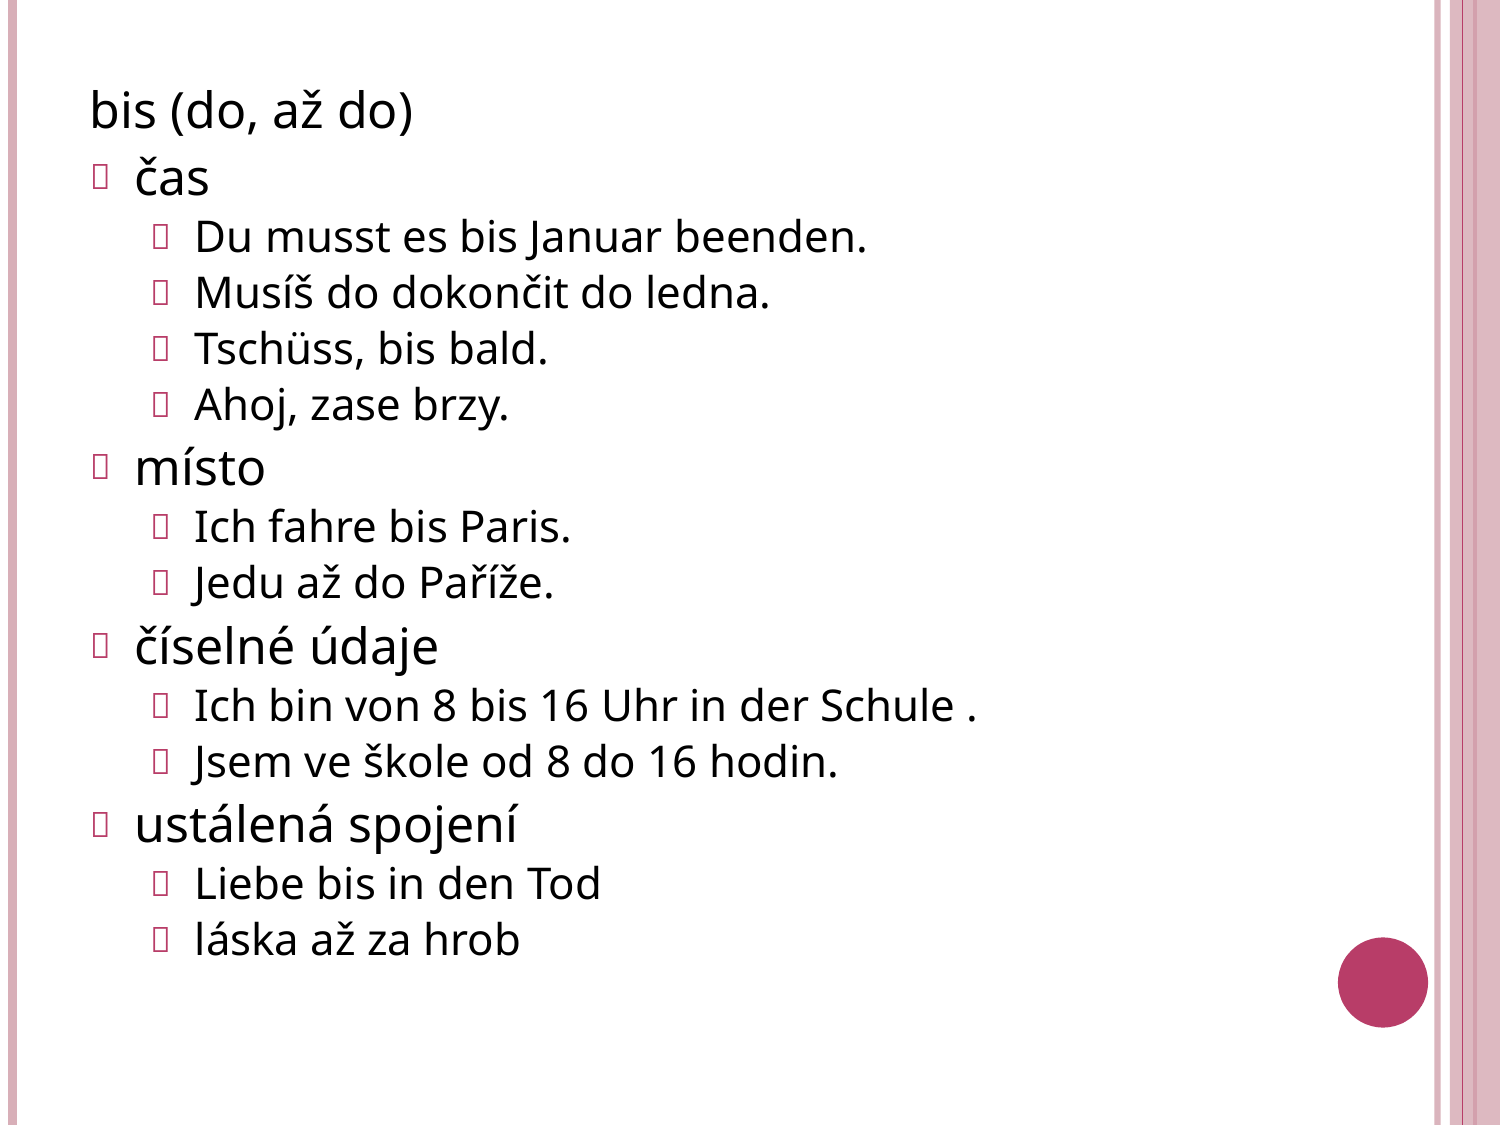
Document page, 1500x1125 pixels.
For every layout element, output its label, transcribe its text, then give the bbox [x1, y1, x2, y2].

list bis (do, až do) čas Du musst es bis Januar beenden. Musíš do dokončit do ledna. Tschüss, bis bald. Ahoj, zase brzy. místo Ich fahre bis Paris. Jedu až do Paříže. číselné údaje Ich bin von 8 bis 16 Uhr in der Schule . Jsem ve škole od 8 do 16 hodin. ustálená spojení Liebe bis in den Tod láska až za hrob [75, 78, 1300, 1062]
